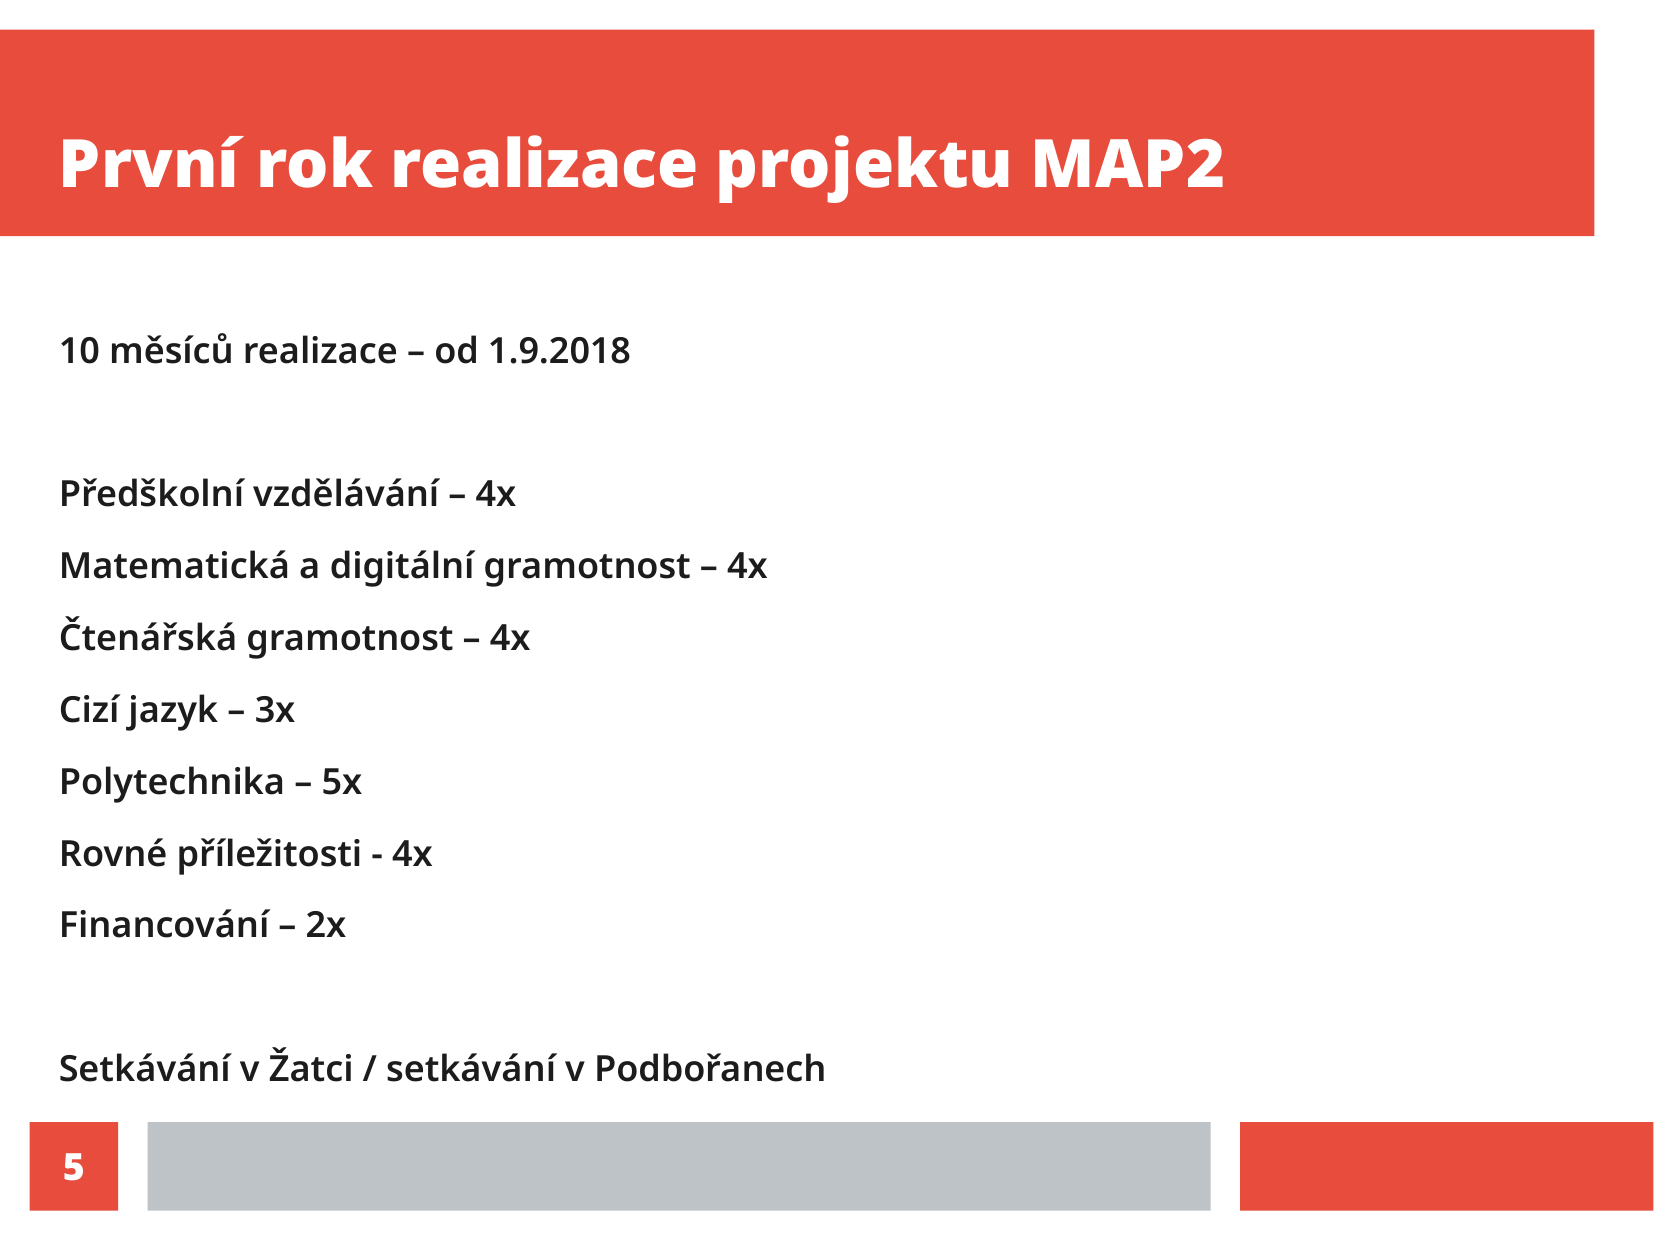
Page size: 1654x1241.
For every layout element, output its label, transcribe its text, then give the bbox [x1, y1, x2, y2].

title První rok realizace projektu MAP2 [59, 59, 1595, 207]
list 10 měsíců realizace – od 1.9.2018 Předškolní vzdělávání – 4x Matematická a digitální gramotnost – 4x Čtenářská gramotnost – 4x Cizí jazyk – 3x Polytechnika – 5x Rovné příležitosti - 4x Financování – 2x Setkávání v Žatci / setkávání v Podbořanech [59, 324, 1565, 1093]
